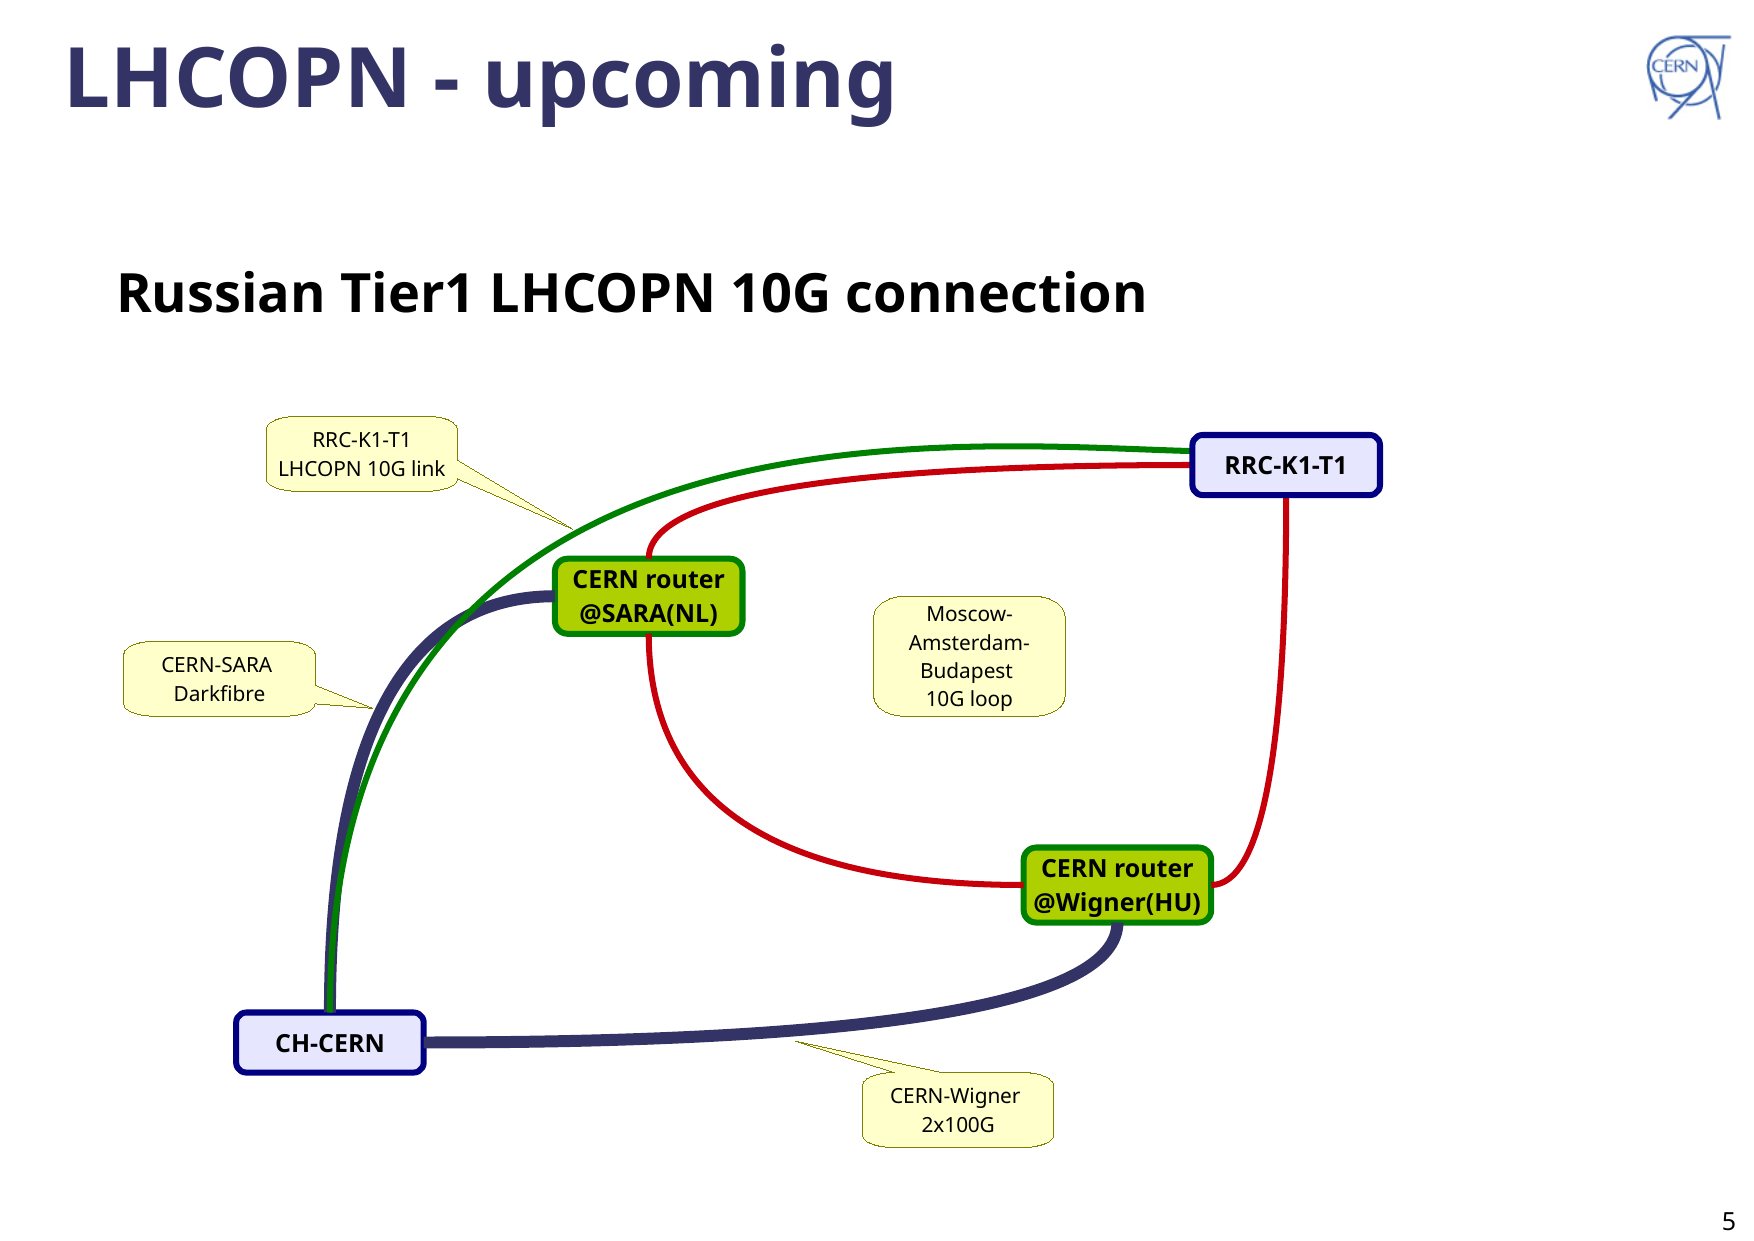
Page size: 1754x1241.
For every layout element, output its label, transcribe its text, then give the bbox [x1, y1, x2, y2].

picture [1646, 34, 1732, 120]
text_box RRC-K1-T1 LHCOPN 10G link [266, 416, 573, 530]
text_box CH-CERN [236, 1012, 424, 1073]
title LHCOPN - upcoming [63, 0, 1621, 166]
text_box CERN router @Wigner(HU) [1023, 847, 1212, 923]
text_box Russian Tier1 LHCOPN 10G connection [101, 247, 1549, 328]
text_box CERN-SARA Darkfibre [123, 641, 373, 717]
text_box CERN router @SARA(NL) [554, 558, 743, 634]
text_box Moscow- Amsterdam- Budapest 10G loop [873, 596, 1066, 717]
text_box RRC-K1-T1 [1192, 435, 1381, 496]
text_box CERN-Wigner 2x100G [795, 1041, 1054, 1148]
